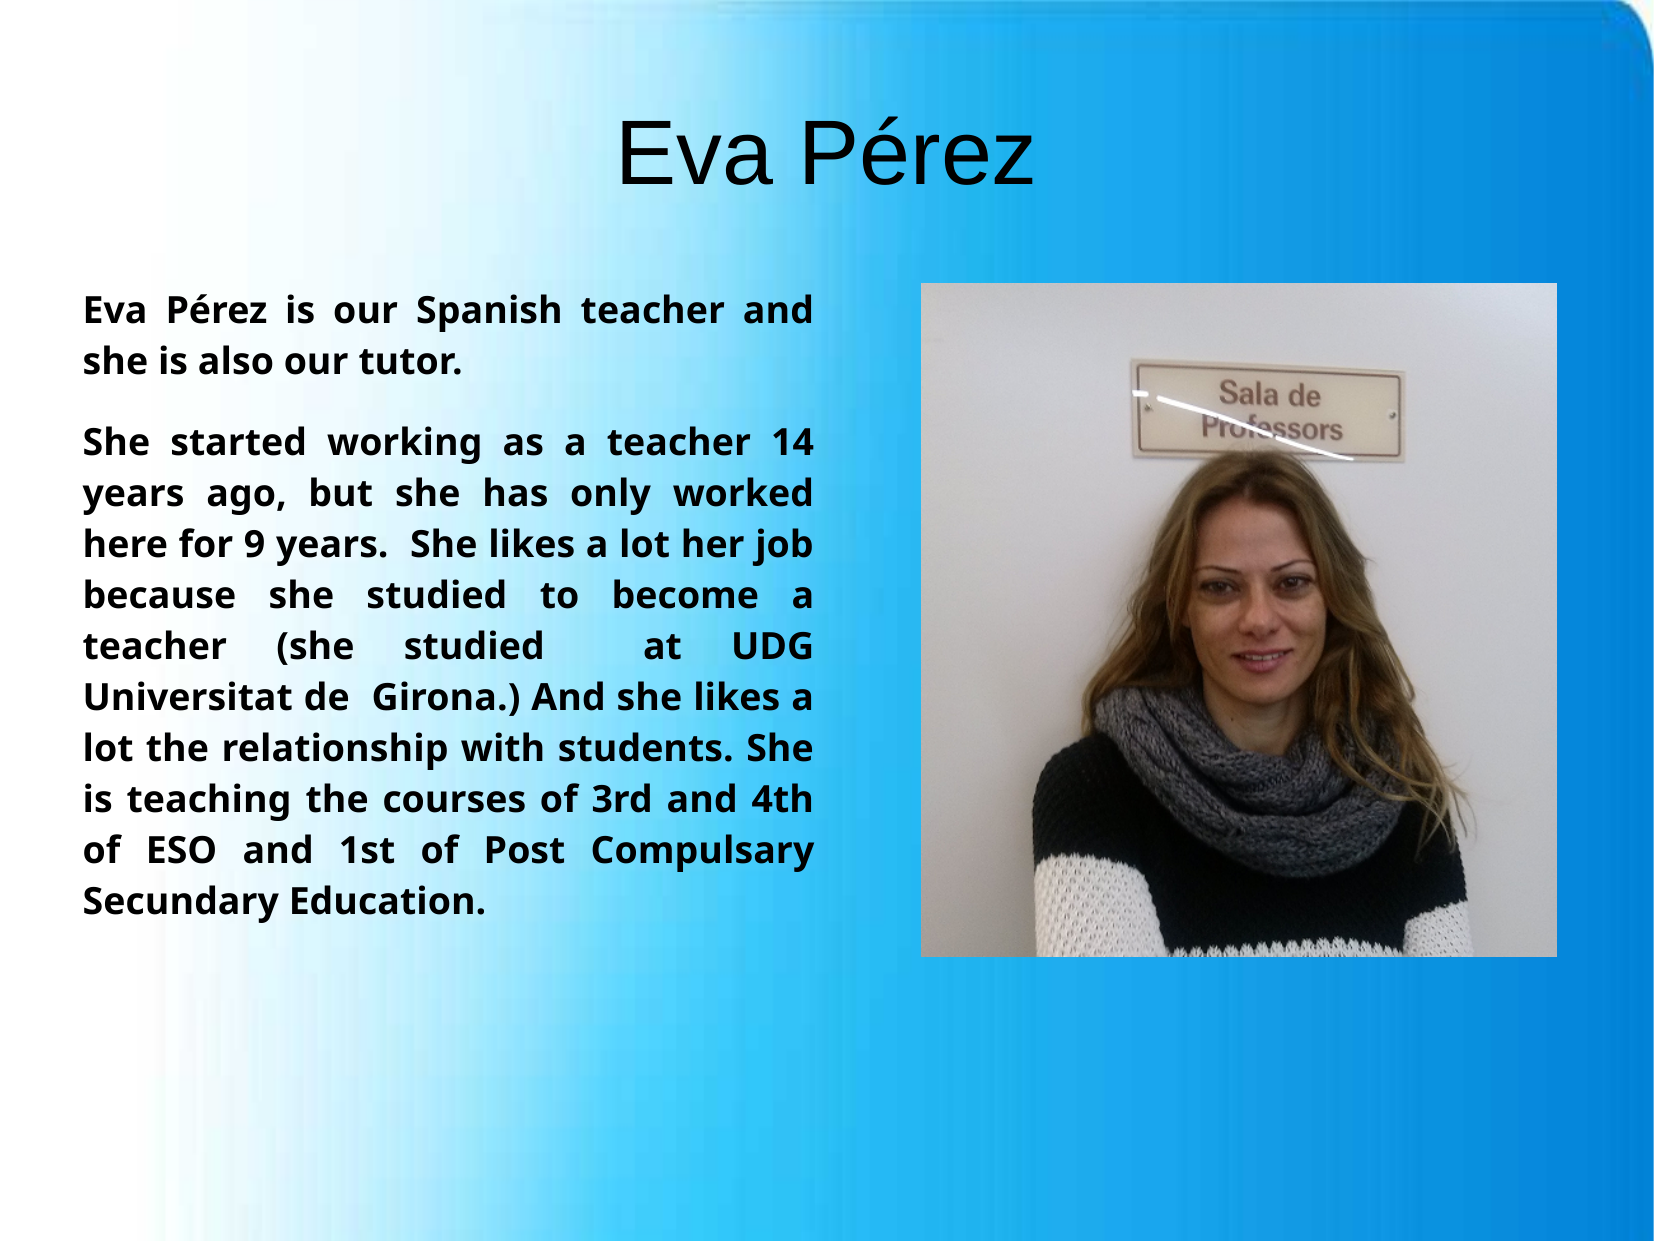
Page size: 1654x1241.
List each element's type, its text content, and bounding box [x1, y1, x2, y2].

picture [0, 0, 1654, 1241]
title Eva Pérez [82, 49, 1571, 257]
list Eva Pérez is our Spanish teacher and she is also our tutor. She started working as a teacher 14 years ago, but she has only worked here for 9 years. She likes a lot her job because she studied to become a teacher (she studied at UDG Universitat de Girona.) And she likes a lot the relationship with students. She is teaching the courses of 3rd and 4th of ESO and 1st of Post Compulsary Secundary Education. [82, 283, 815, 1040]
